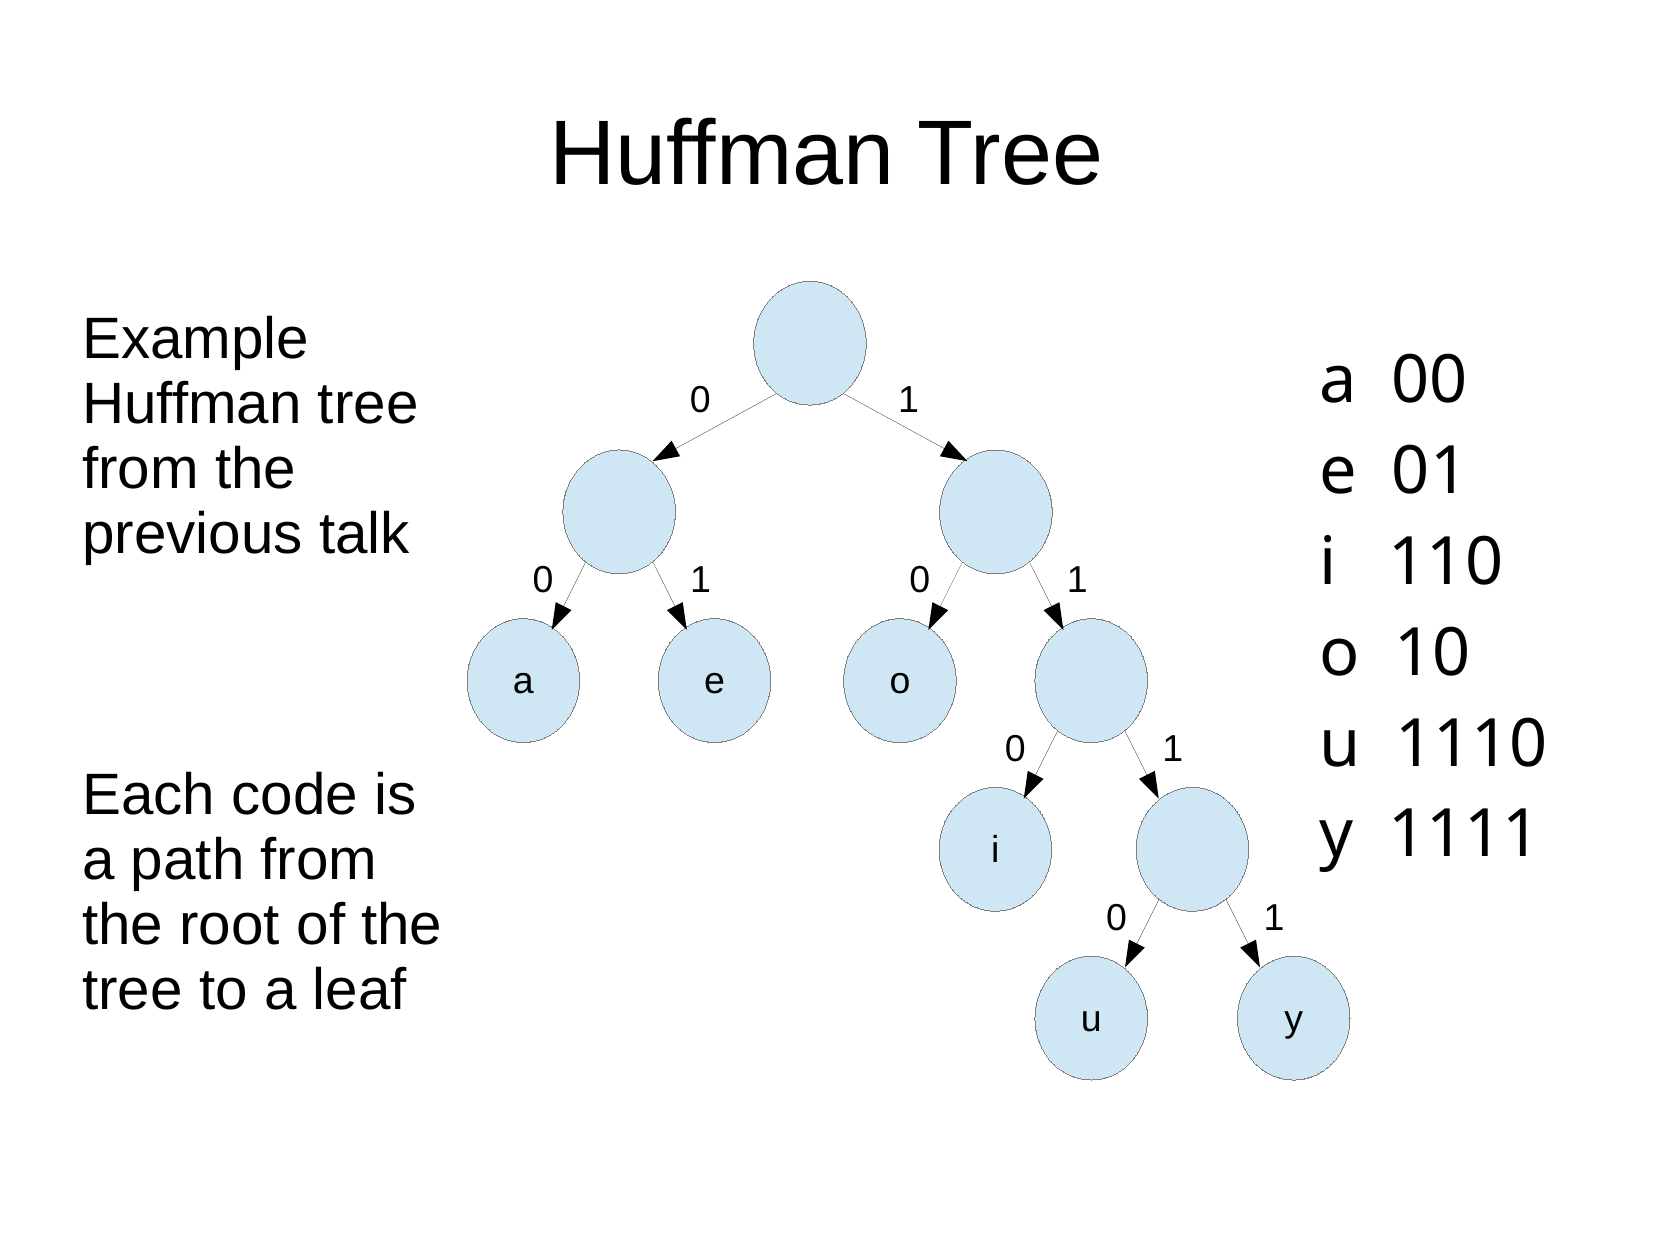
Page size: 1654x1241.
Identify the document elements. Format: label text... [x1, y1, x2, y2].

text_box 1 [1248, 888, 1300, 946]
text_box 0 [990, 719, 1041, 777]
text_box Example Huffman tree from the previous talk Each code is a path from the root of the tree to a leaf [67, 298, 462, 1029]
text_box o [843, 618, 957, 743]
text_box y [1237, 956, 1351, 1081]
title Huffman Tree [82, 49, 1571, 257]
text_box i [939, 787, 1052, 912]
text_box 1 [883, 371, 934, 429]
text_box [753, 281, 867, 406]
text_box 0 [675, 371, 726, 429]
text_box 0 [894, 551, 946, 609]
text_box a 00 e 01 i 110 o 10 u 1110 y 1111 [1305, 324, 1587, 811]
text_box 0 [517, 551, 569, 609]
text_box 1 [675, 551, 726, 609]
text_box [939, 450, 1053, 574]
text_box [562, 449, 676, 574]
text_box a [467, 618, 580, 743]
text_box 0 [1091, 888, 1142, 946]
text_box u [1034, 956, 1148, 1081]
text_box e [658, 618, 771, 743]
text_box [1136, 787, 1249, 912]
text_box 1 [1147, 719, 1198, 777]
text_box [1034, 618, 1148, 743]
text_box 1 [1052, 551, 1103, 609]
